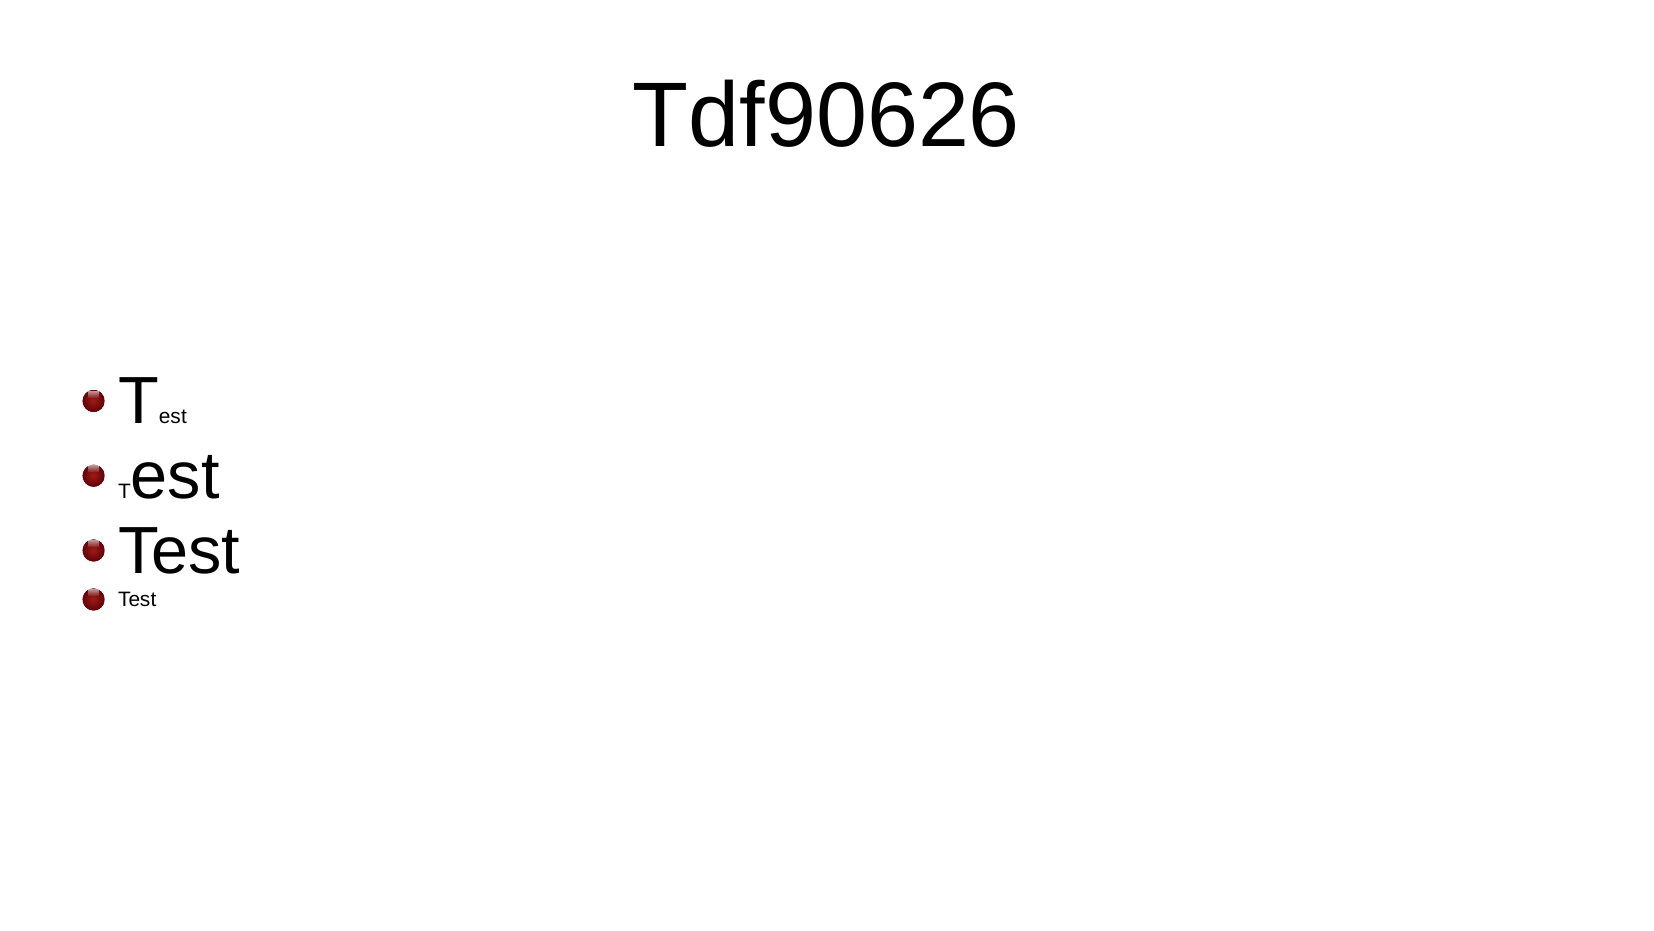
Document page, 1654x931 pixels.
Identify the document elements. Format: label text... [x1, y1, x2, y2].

subtitle Test Test Test Test [82, 217, 1571, 758]
title Tdf90626 [82, 37, 1571, 193]
